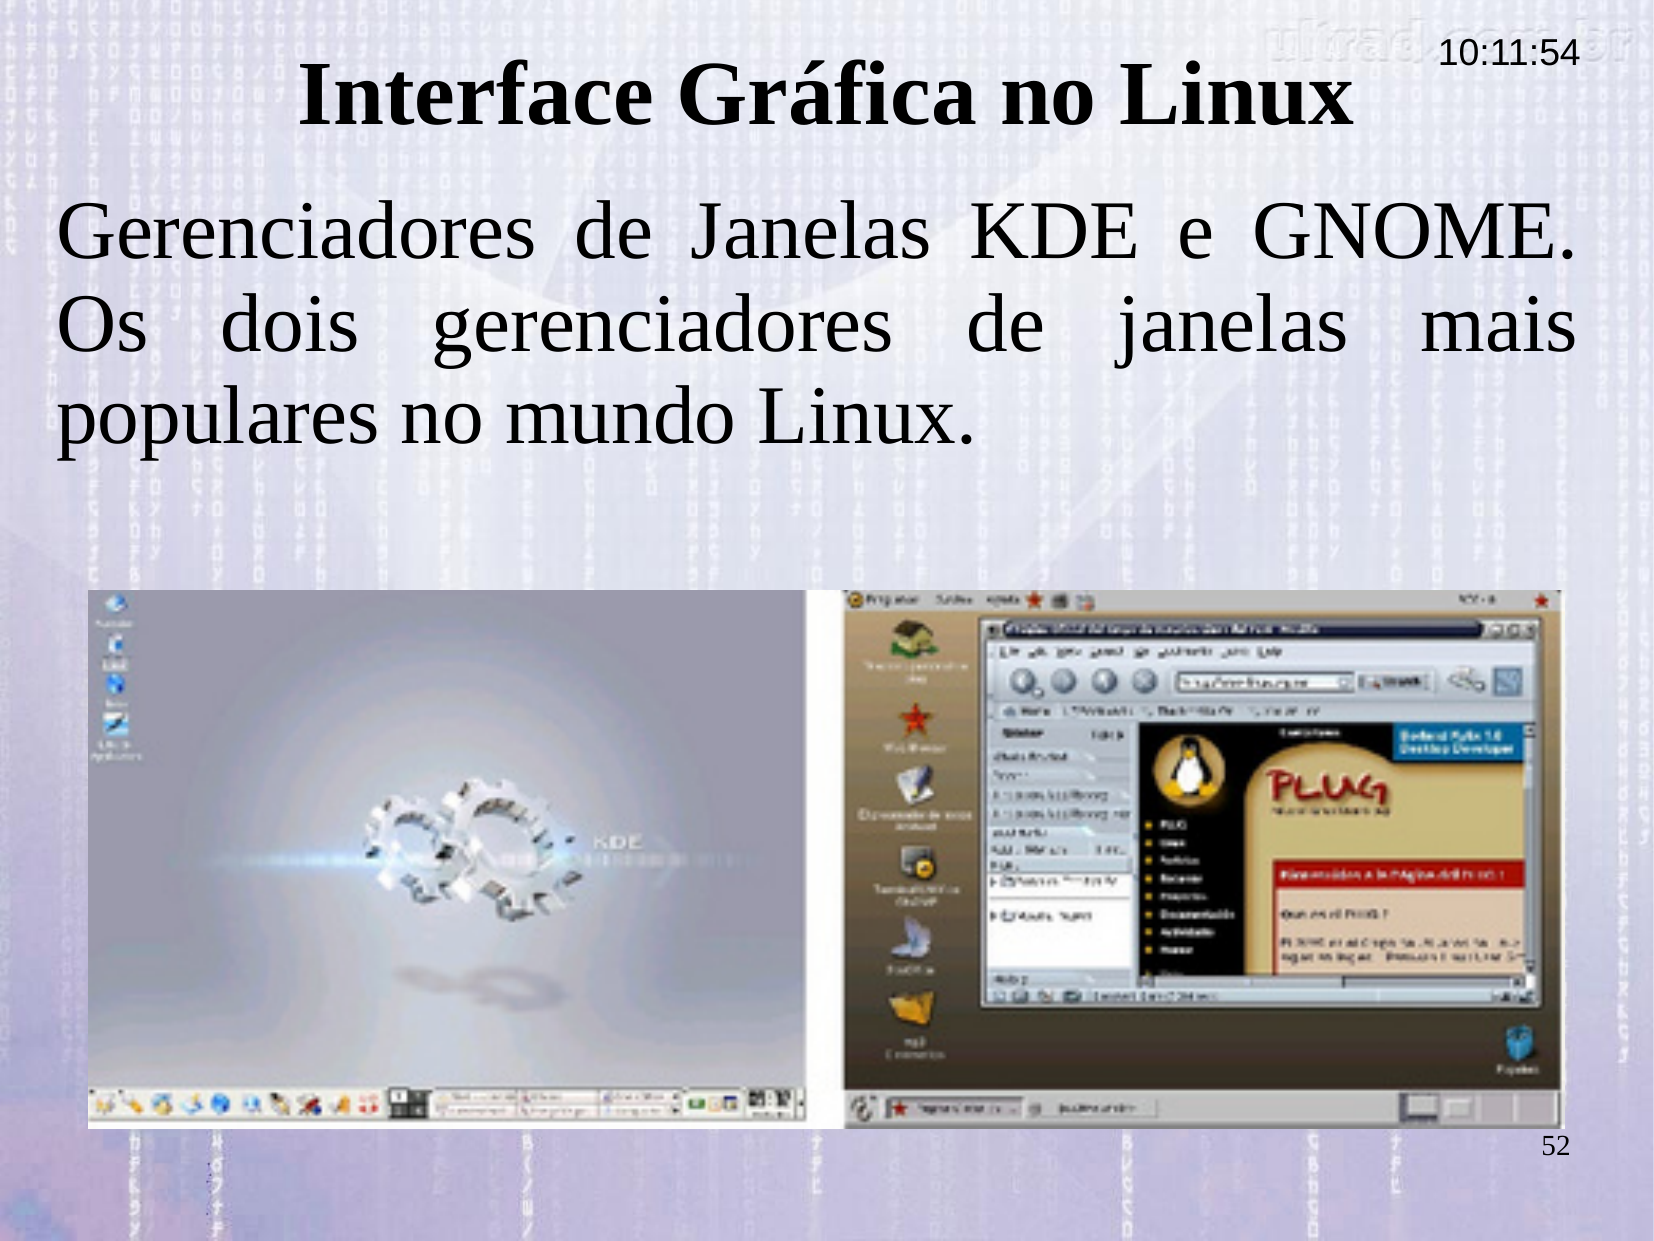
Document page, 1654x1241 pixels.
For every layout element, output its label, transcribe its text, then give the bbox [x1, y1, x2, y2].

text_box Gerenciadores de Janelas KDE e GNOME. Os dois gerenciadores de janelas mais populares no mundo Linux. [41, 177, 1595, 502]
text_box 10:53:41 [1423, 23, 1631, 94]
text_box Interface Gráfica no Linux [29, 35, 1625, 171]
picture [0, 0, 1654, 1241]
